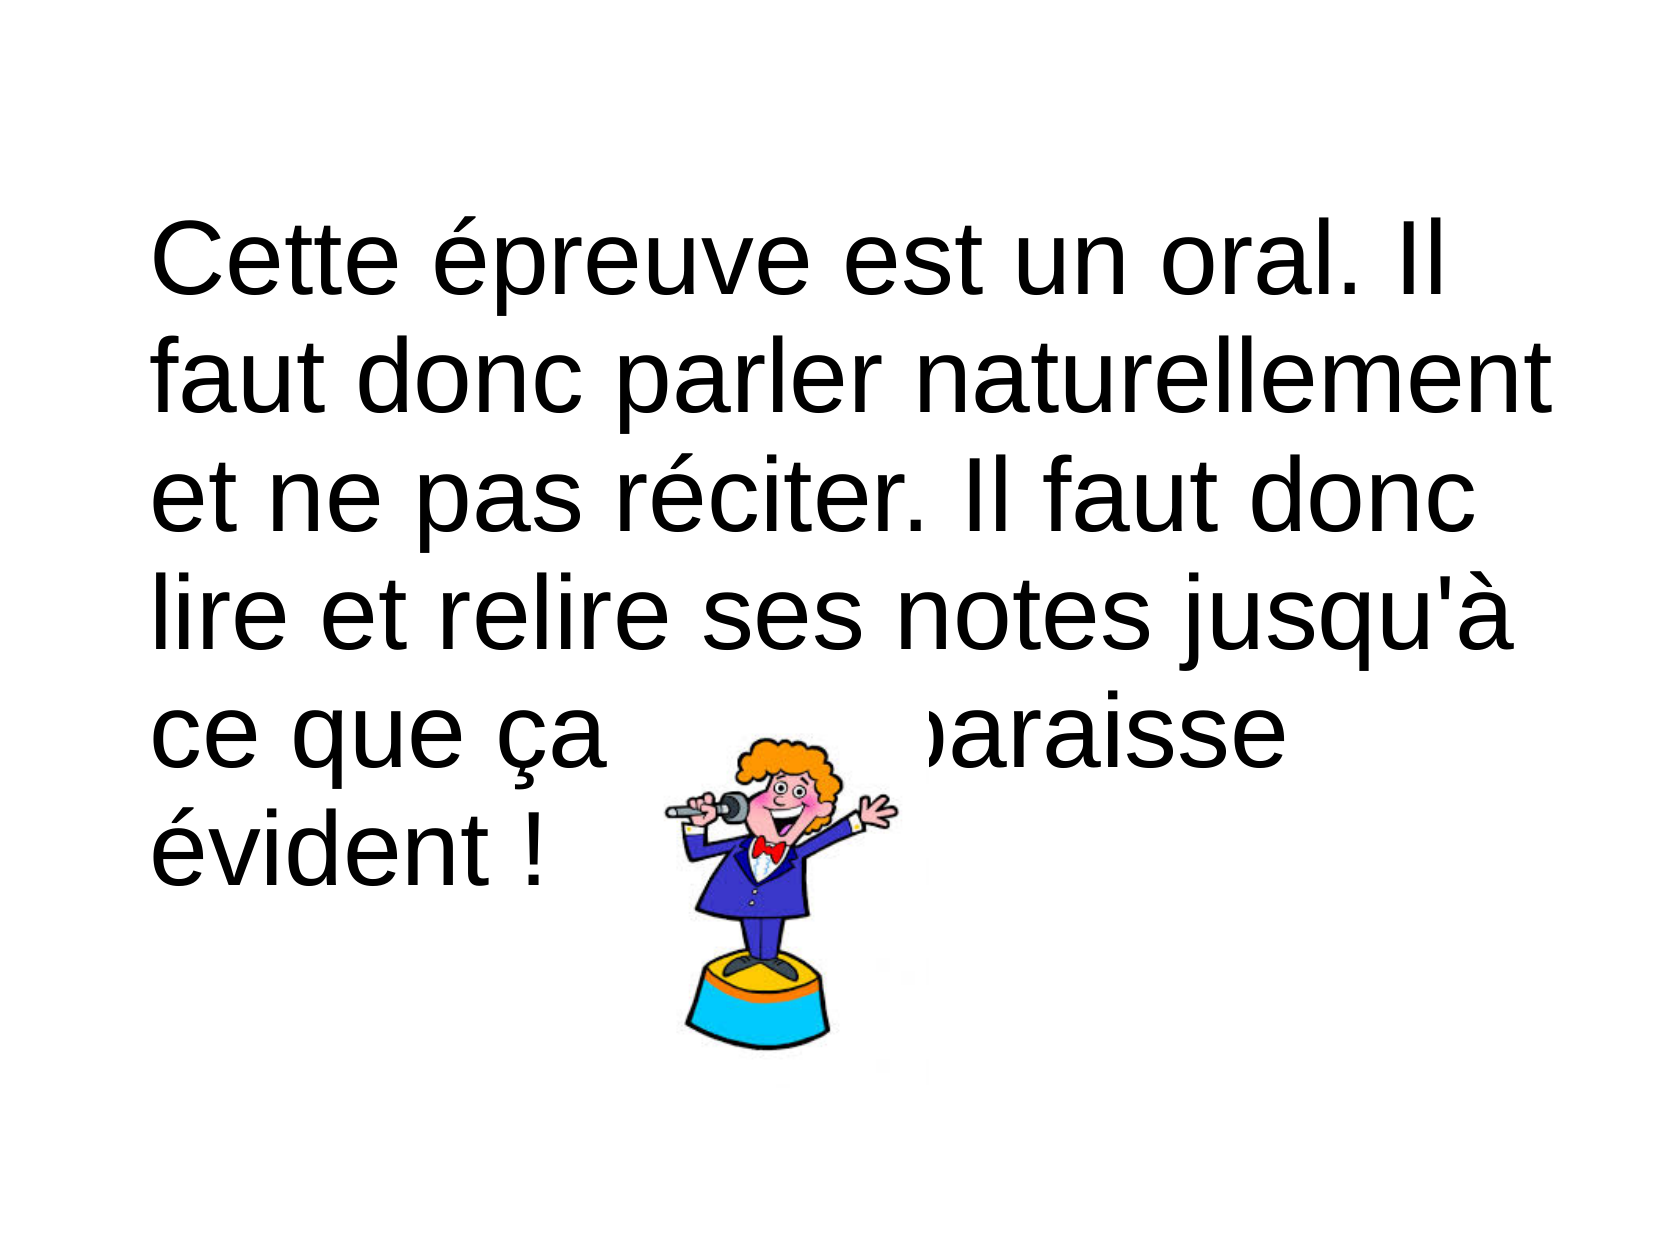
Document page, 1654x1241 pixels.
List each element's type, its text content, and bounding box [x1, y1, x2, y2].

picture [614, 696, 929, 1088]
list Cette épreuve est un oral. Il faut donc parler naturellement et ne pas réciter. Il faut donc lire et relire ses notes jusqu'à ce que ça vous paraisse évident ! [82, 198, 1571, 919]
